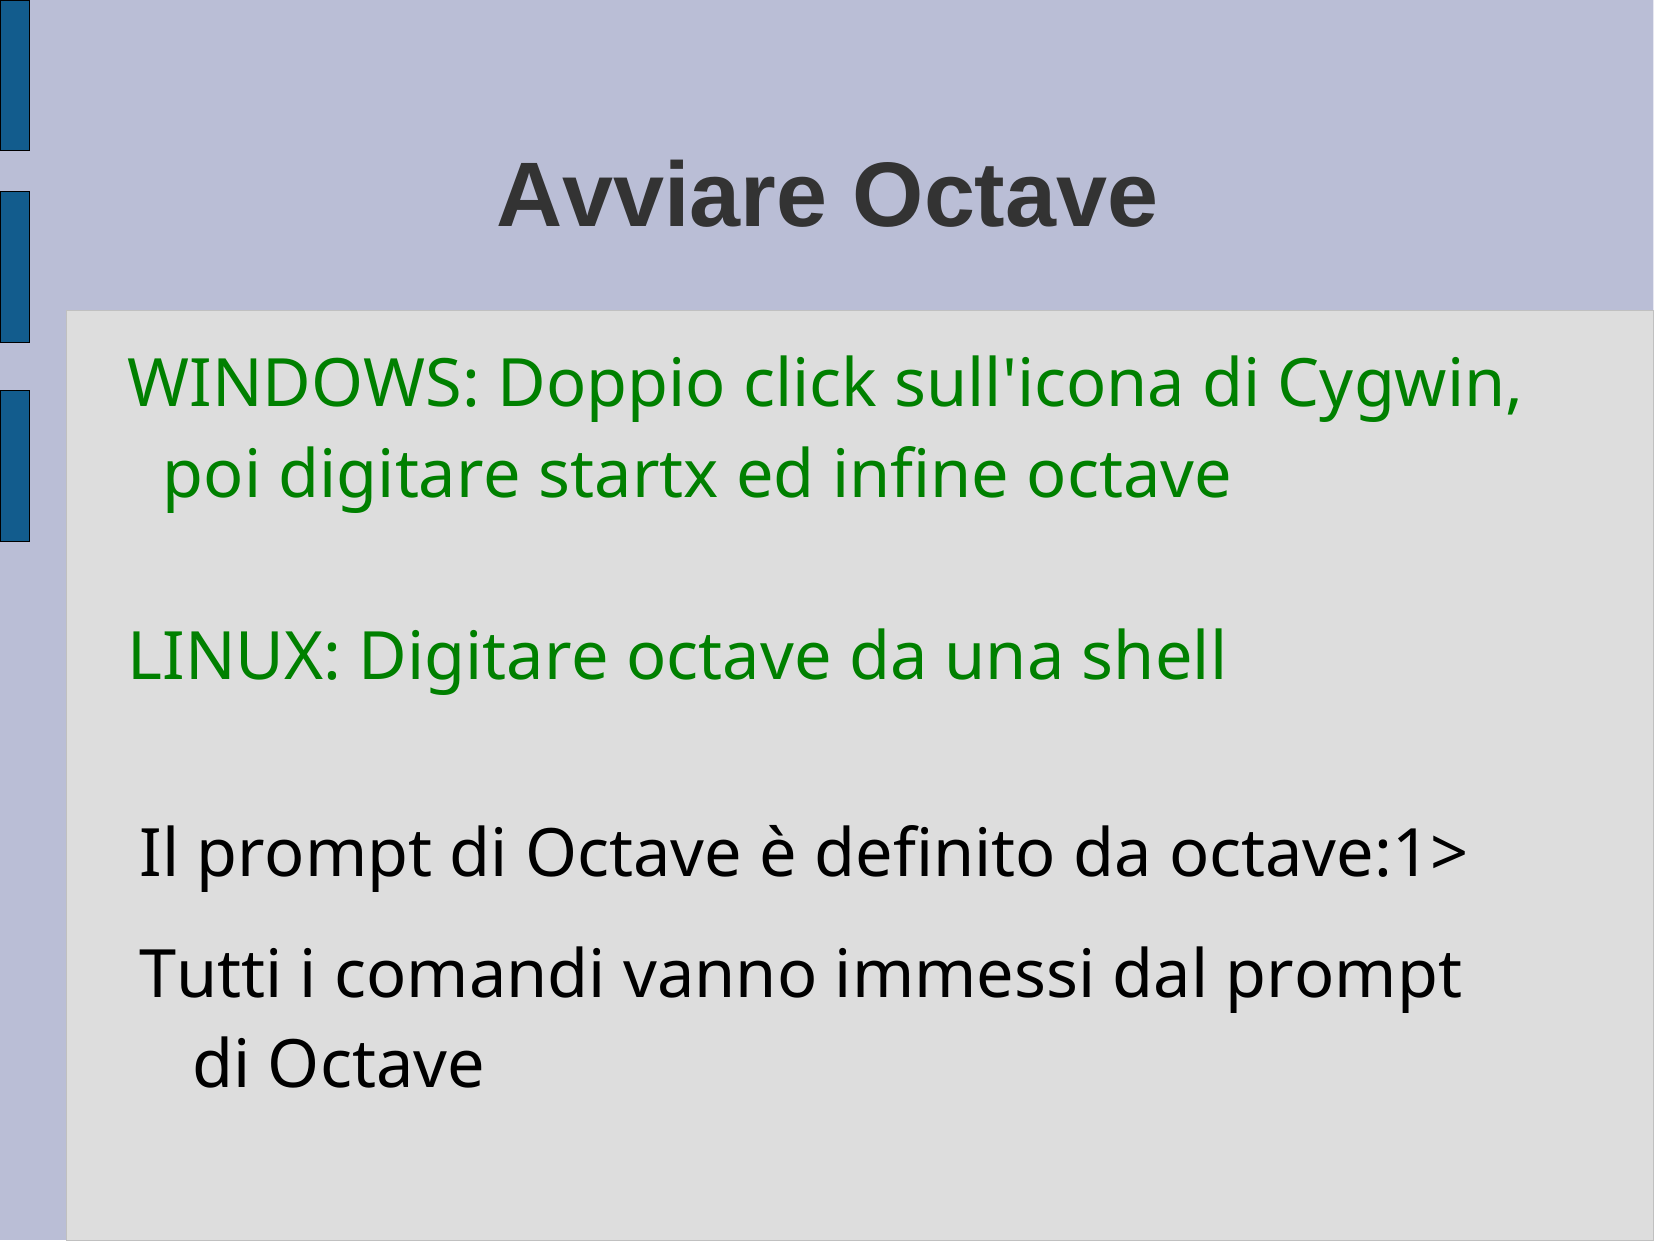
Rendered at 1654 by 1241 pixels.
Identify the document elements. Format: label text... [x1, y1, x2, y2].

text_box WINDOWS: Doppio click sull'icona di Cygwin, poi digitare startx ed infine octave LINUX: Digitare octave da una shell [92, 354, 1625, 754]
title Avviare Octave [121, 91, 1534, 299]
list Il prompt di Octave è definito da octave:1> Tutti i comandi vanno immessi dal prompt di Octave [121, 805, 1534, 1160]
